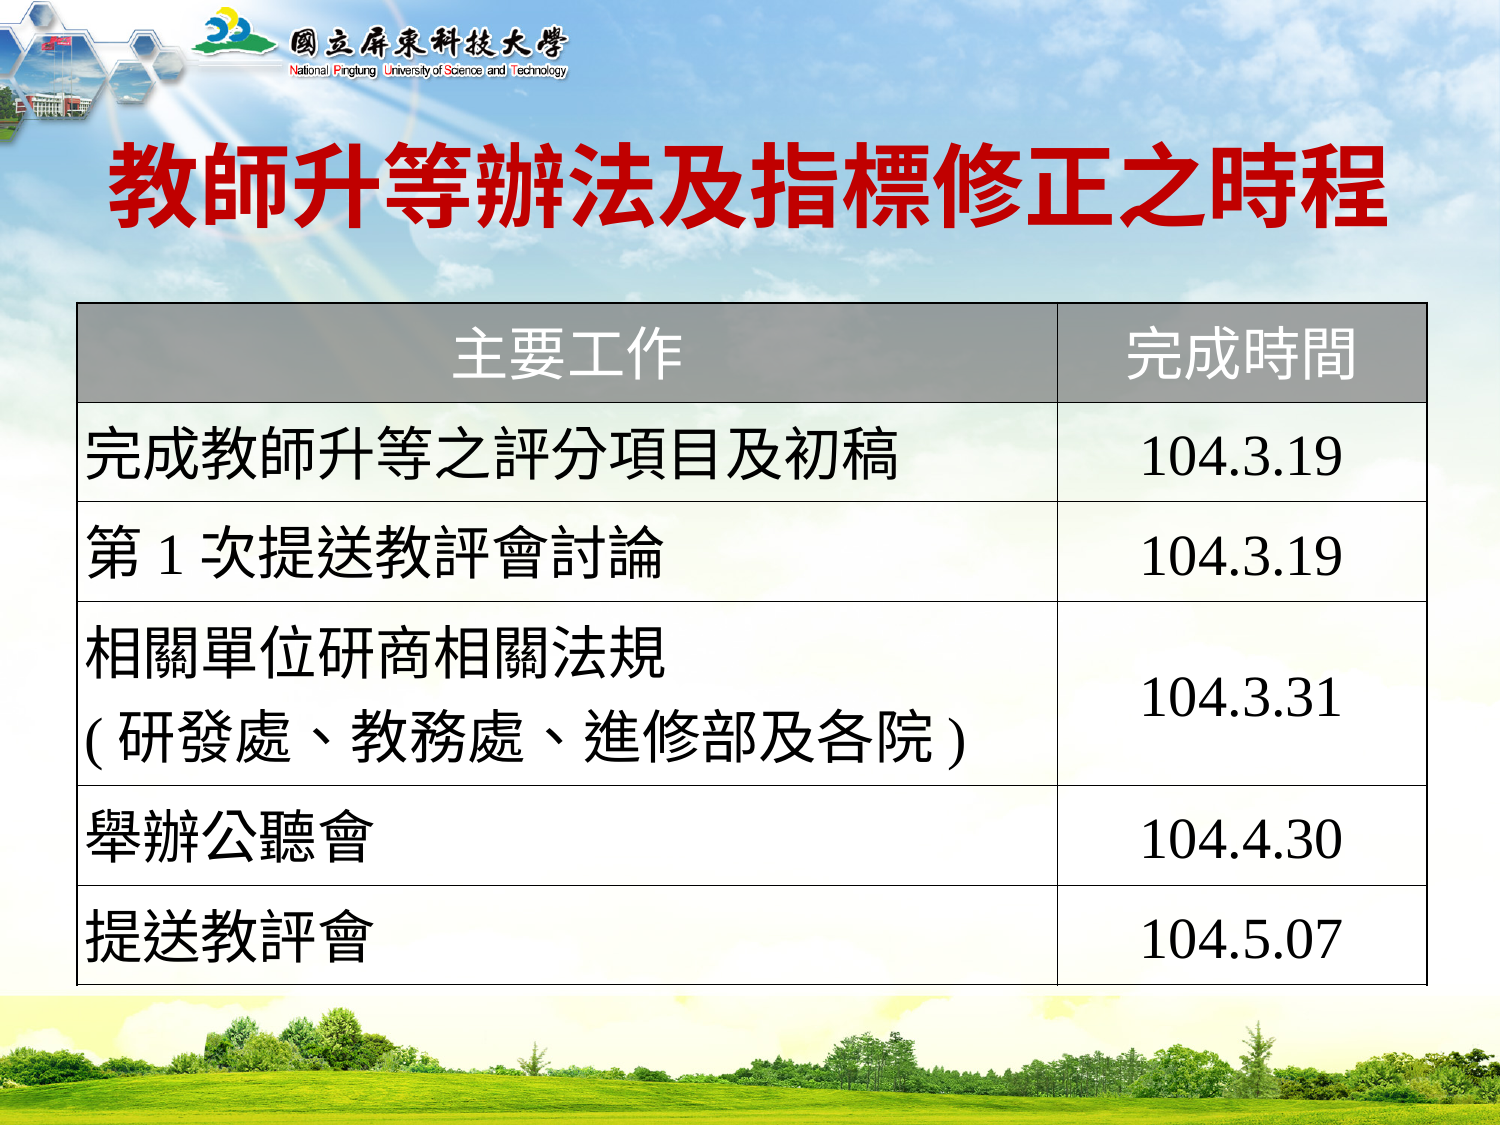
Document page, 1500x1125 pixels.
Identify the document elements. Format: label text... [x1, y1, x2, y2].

table_cell 104.4.30 [1058, 786, 1426, 885]
table_cell 提送教評會 [78, 886, 1057, 984]
picture [0, 0, 1500, 1125]
table_cell 104.5.07 [1058, 886, 1426, 984]
table_cell 舉辦公聽會 [78, 786, 1057, 885]
table_cell 完成教師升等之評分項目及初稿 [78, 403, 1057, 501]
table_cell 第1次提送教評會討論 [78, 502, 1057, 601]
table_cell 104.3.31 [1058, 602, 1426, 785]
table_header 完成時間 [1058, 304, 1426, 402]
table_cell 104.3.19 [1058, 403, 1426, 501]
table_cell 相關單位研商相關法規 (研發處、教務處、進修部及各院) [78, 602, 1057, 785]
title 教師升等辦法及指標修正之時程 [75, 90, 1426, 278]
table_header 主要工作 [78, 304, 1057, 402]
table_cell 104.3.19 [1058, 502, 1426, 601]
